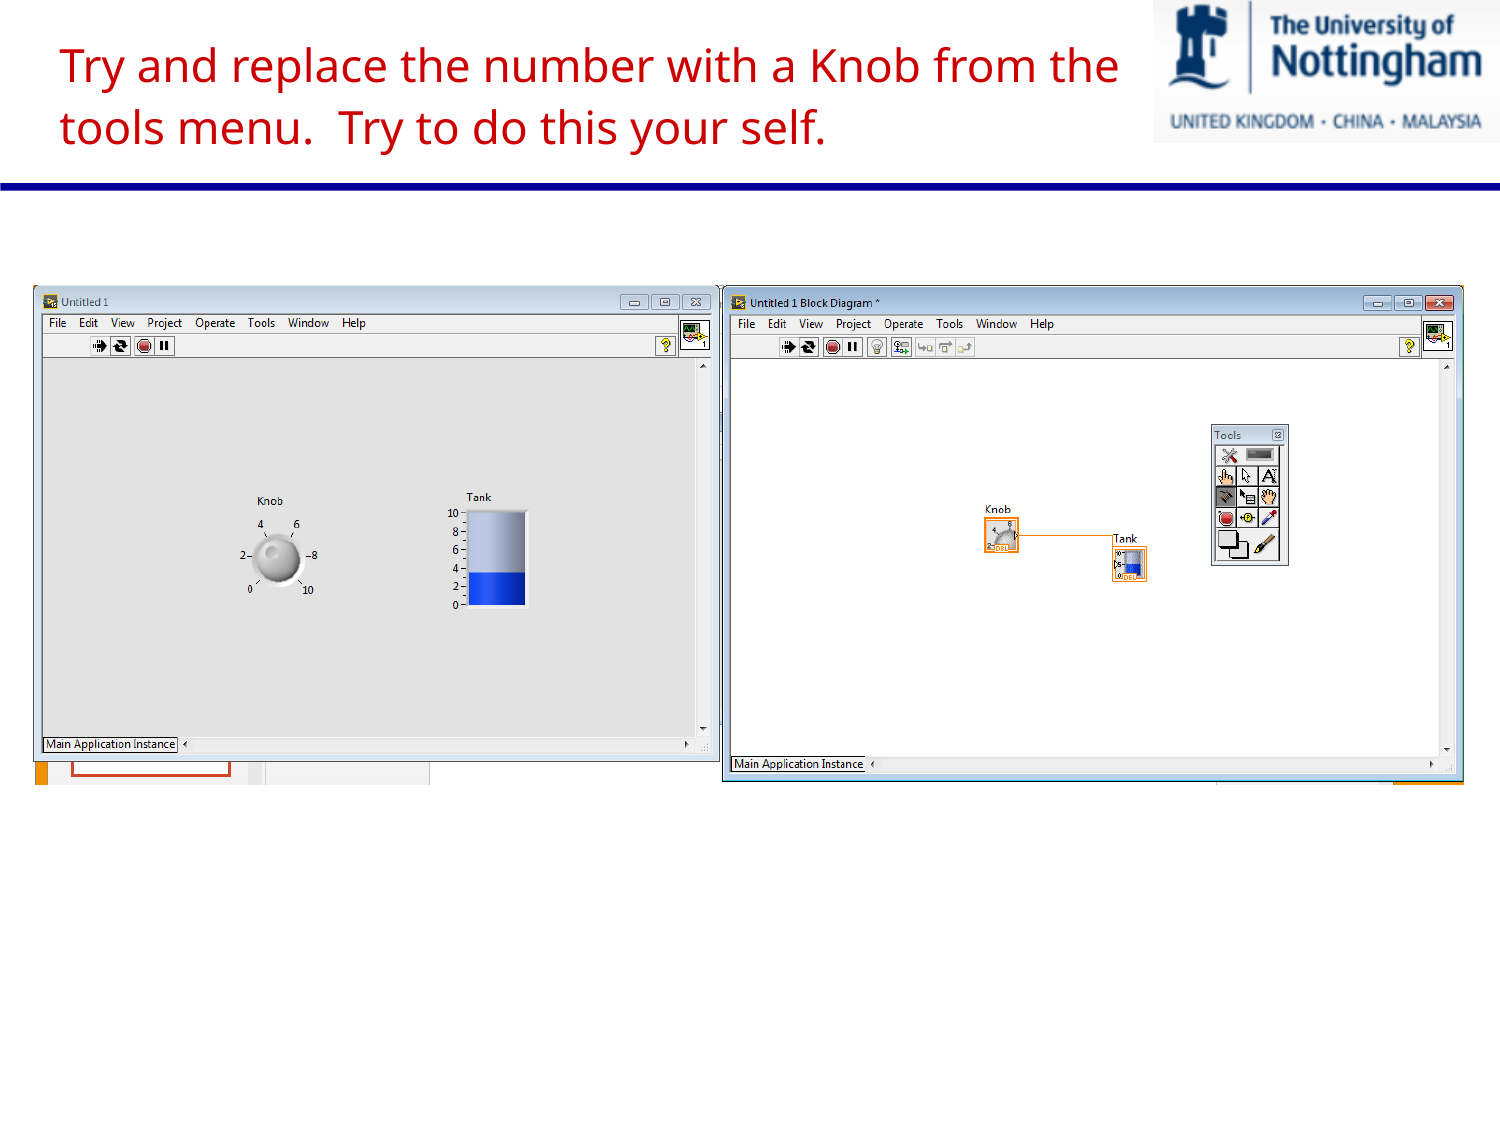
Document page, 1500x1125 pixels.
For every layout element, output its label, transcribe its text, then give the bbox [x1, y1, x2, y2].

picture [33, 285, 1464, 785]
picture [1153, 0, 1500, 143]
title Try and replace the number with a Knob from the tools menu. Try to do this your self. [59, 42, 1137, 149]
